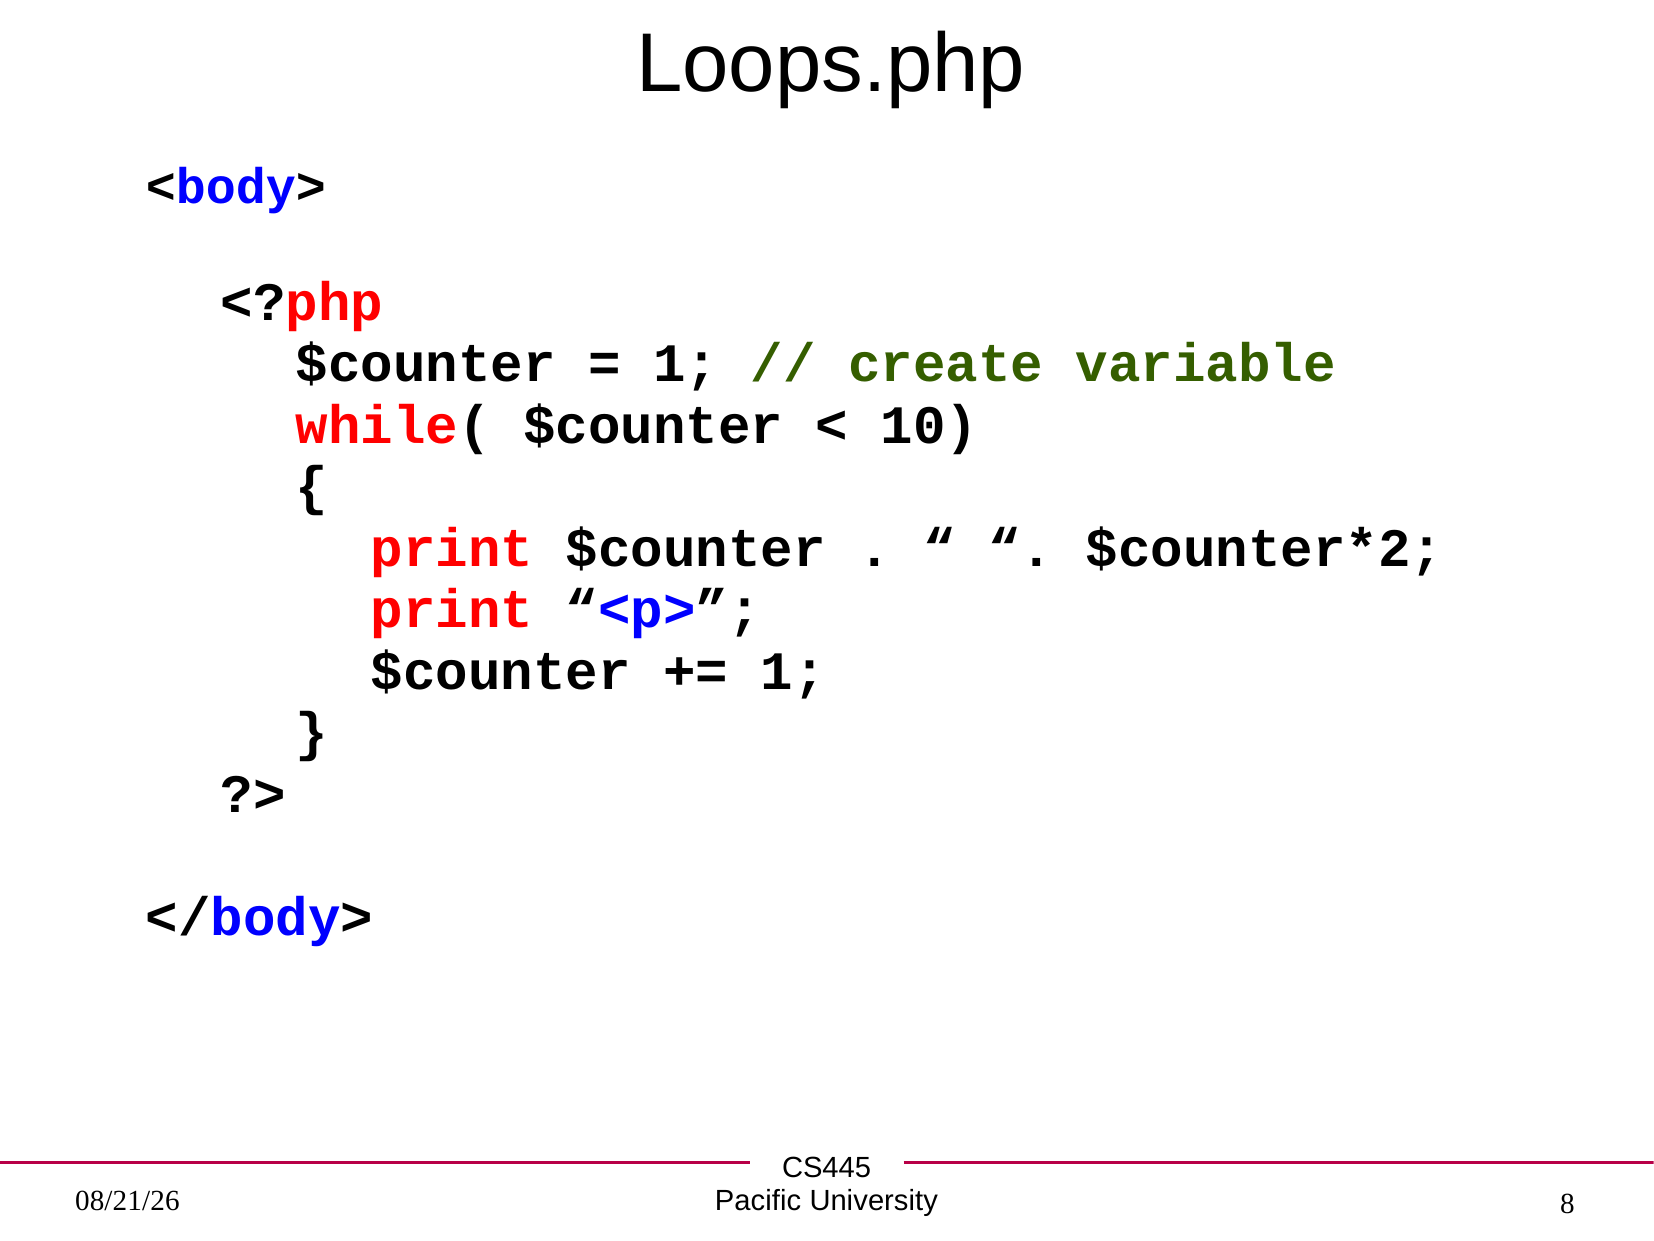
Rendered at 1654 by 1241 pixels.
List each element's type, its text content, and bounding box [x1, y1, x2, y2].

list <body> <?php $counter = 1; // create variable while( $counter < 10) { print $counter . “ “. $counter*2; print “<p>”; $counter += 1; } ?> </body> [74, 105, 1564, 1066]
title Loops.php [86, 15, 1576, 109]
